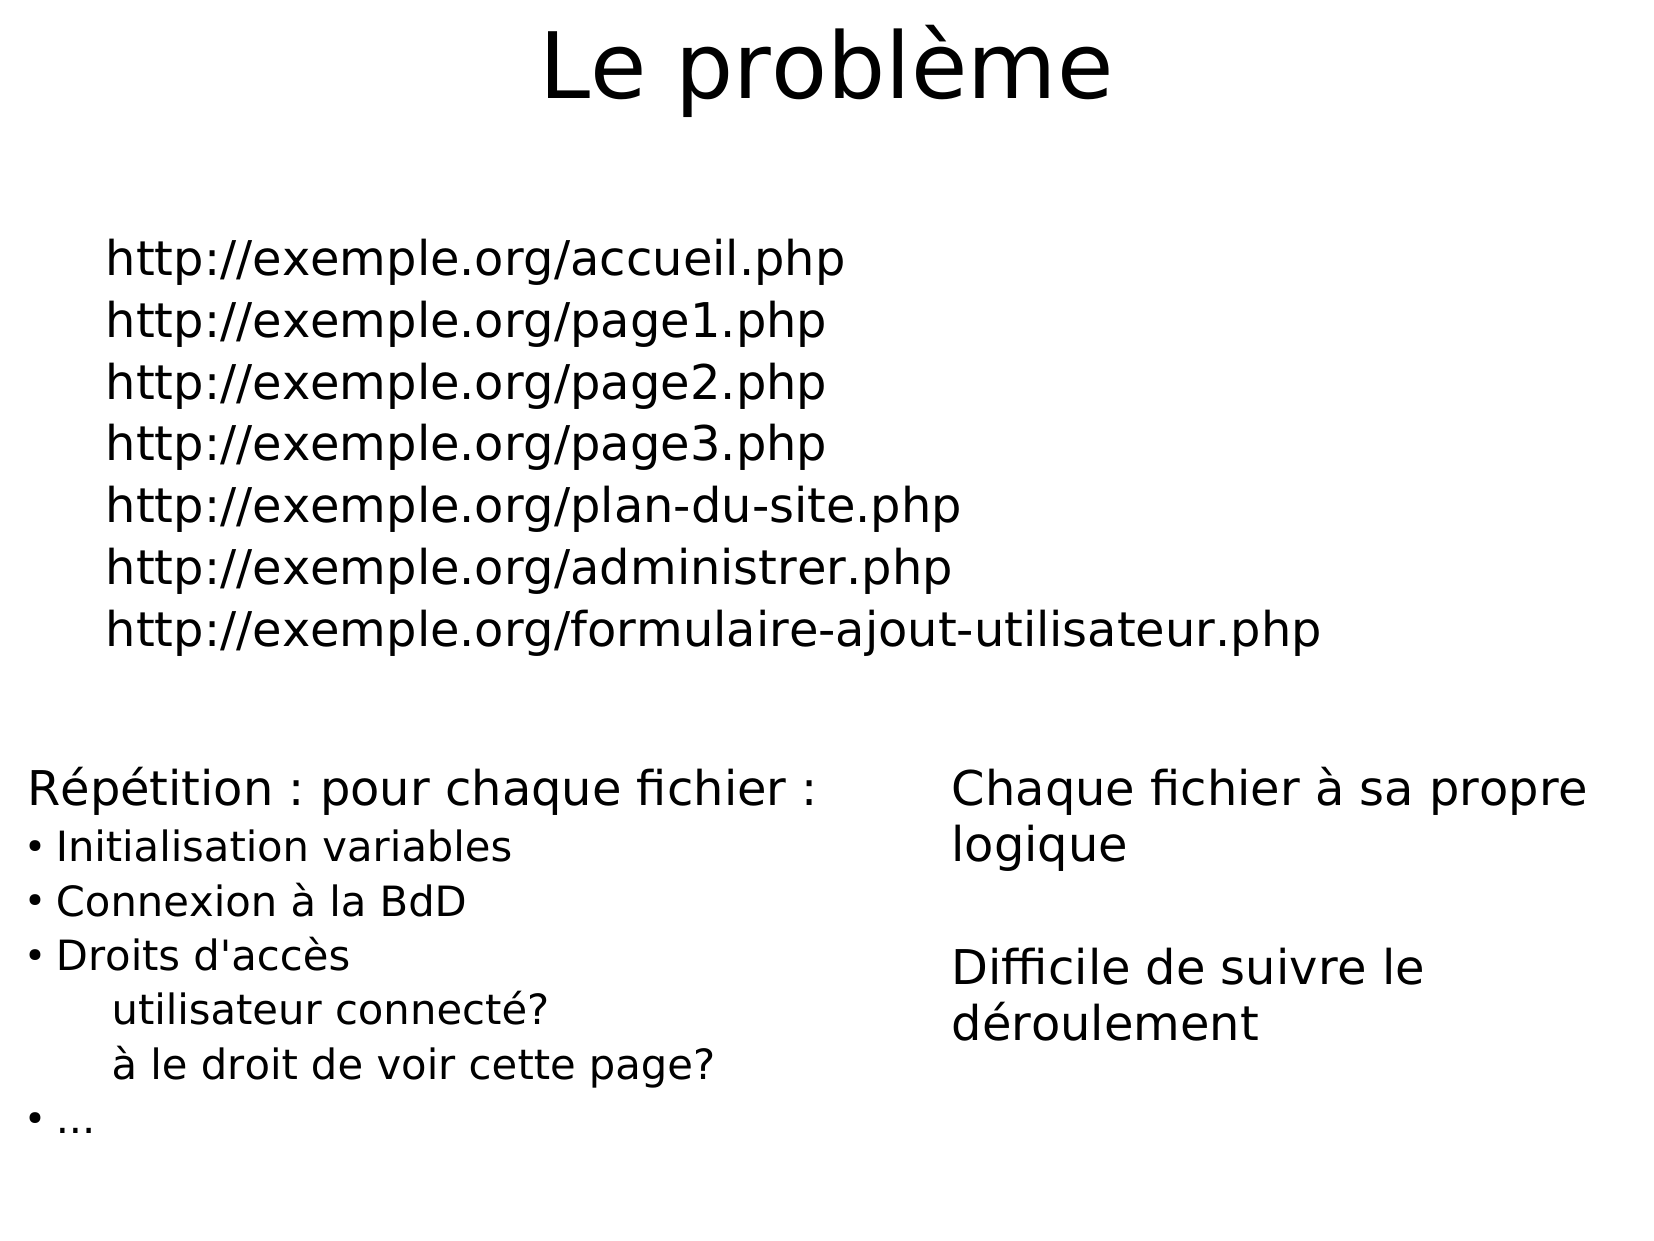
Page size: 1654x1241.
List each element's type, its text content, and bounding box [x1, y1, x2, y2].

text_box http://exemple.org/accueil.php http://exemple.org/page1.php http://exemple.org/page2.php http://exemple.org/page3.php http://exemple.org/plan-du-site.php http://exemple.org/administrer.php http://exemple.org/formulaire-ajout-utilisateur.php [166, 231, 1265, 658]
text_box Chaque fichier à sa propre logique Difficile de suivre le déroulement [951, 761, 1632, 1107]
title Le problème [0, 5, 1654, 128]
text_box Répétition : pour chaque fichier : Initialisation variables Connexion à la BdD Droits d'accès utilisateur connecté? à le droit de voir cette page? ... [67, 761, 795, 1144]
